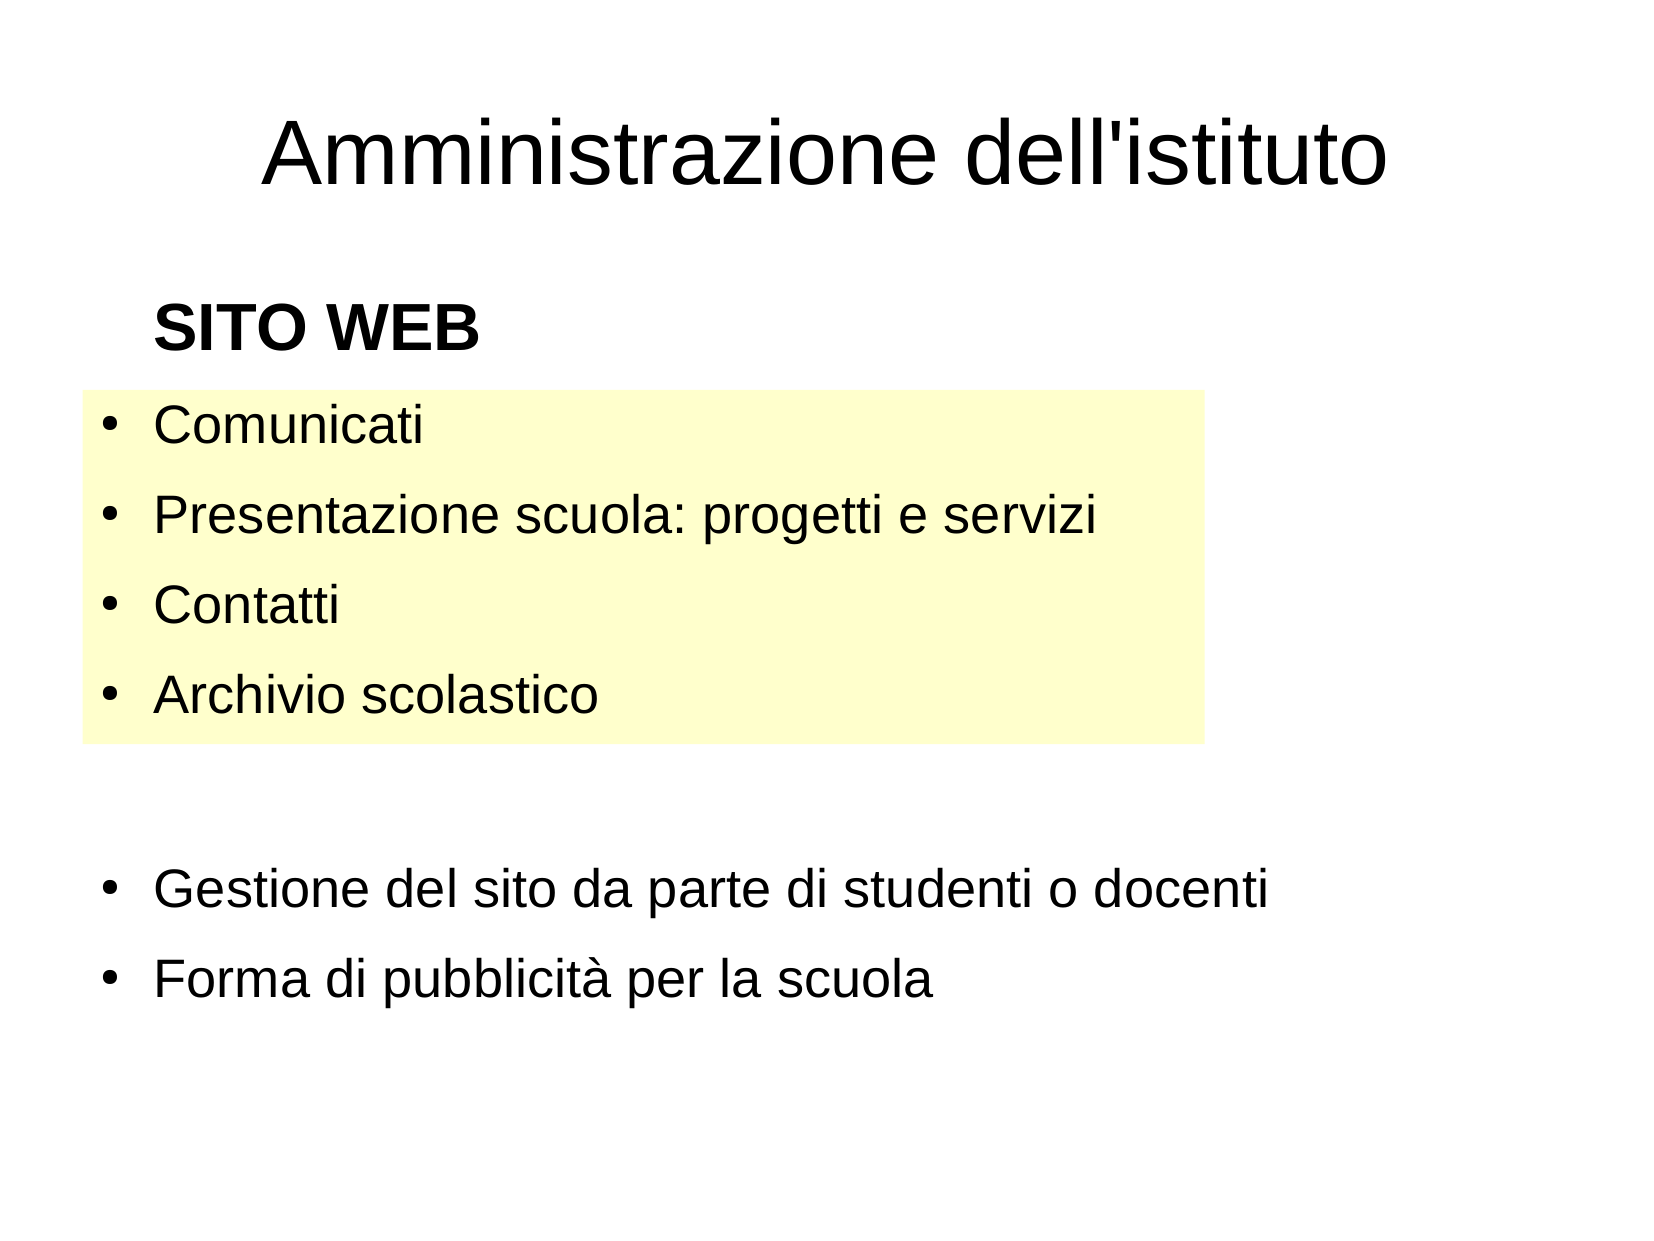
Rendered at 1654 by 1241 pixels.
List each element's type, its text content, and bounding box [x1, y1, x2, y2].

list SITO WEB Comunicati Presentazione scuola: progetti e servizi Contatti Archivio scolastico Gestione del sito da parte di studenti o docenti Forma di pubblicità per la scuola [82, 290, 1571, 1109]
title Amministrazione dell'istituto [82, 49, 1571, 257]
